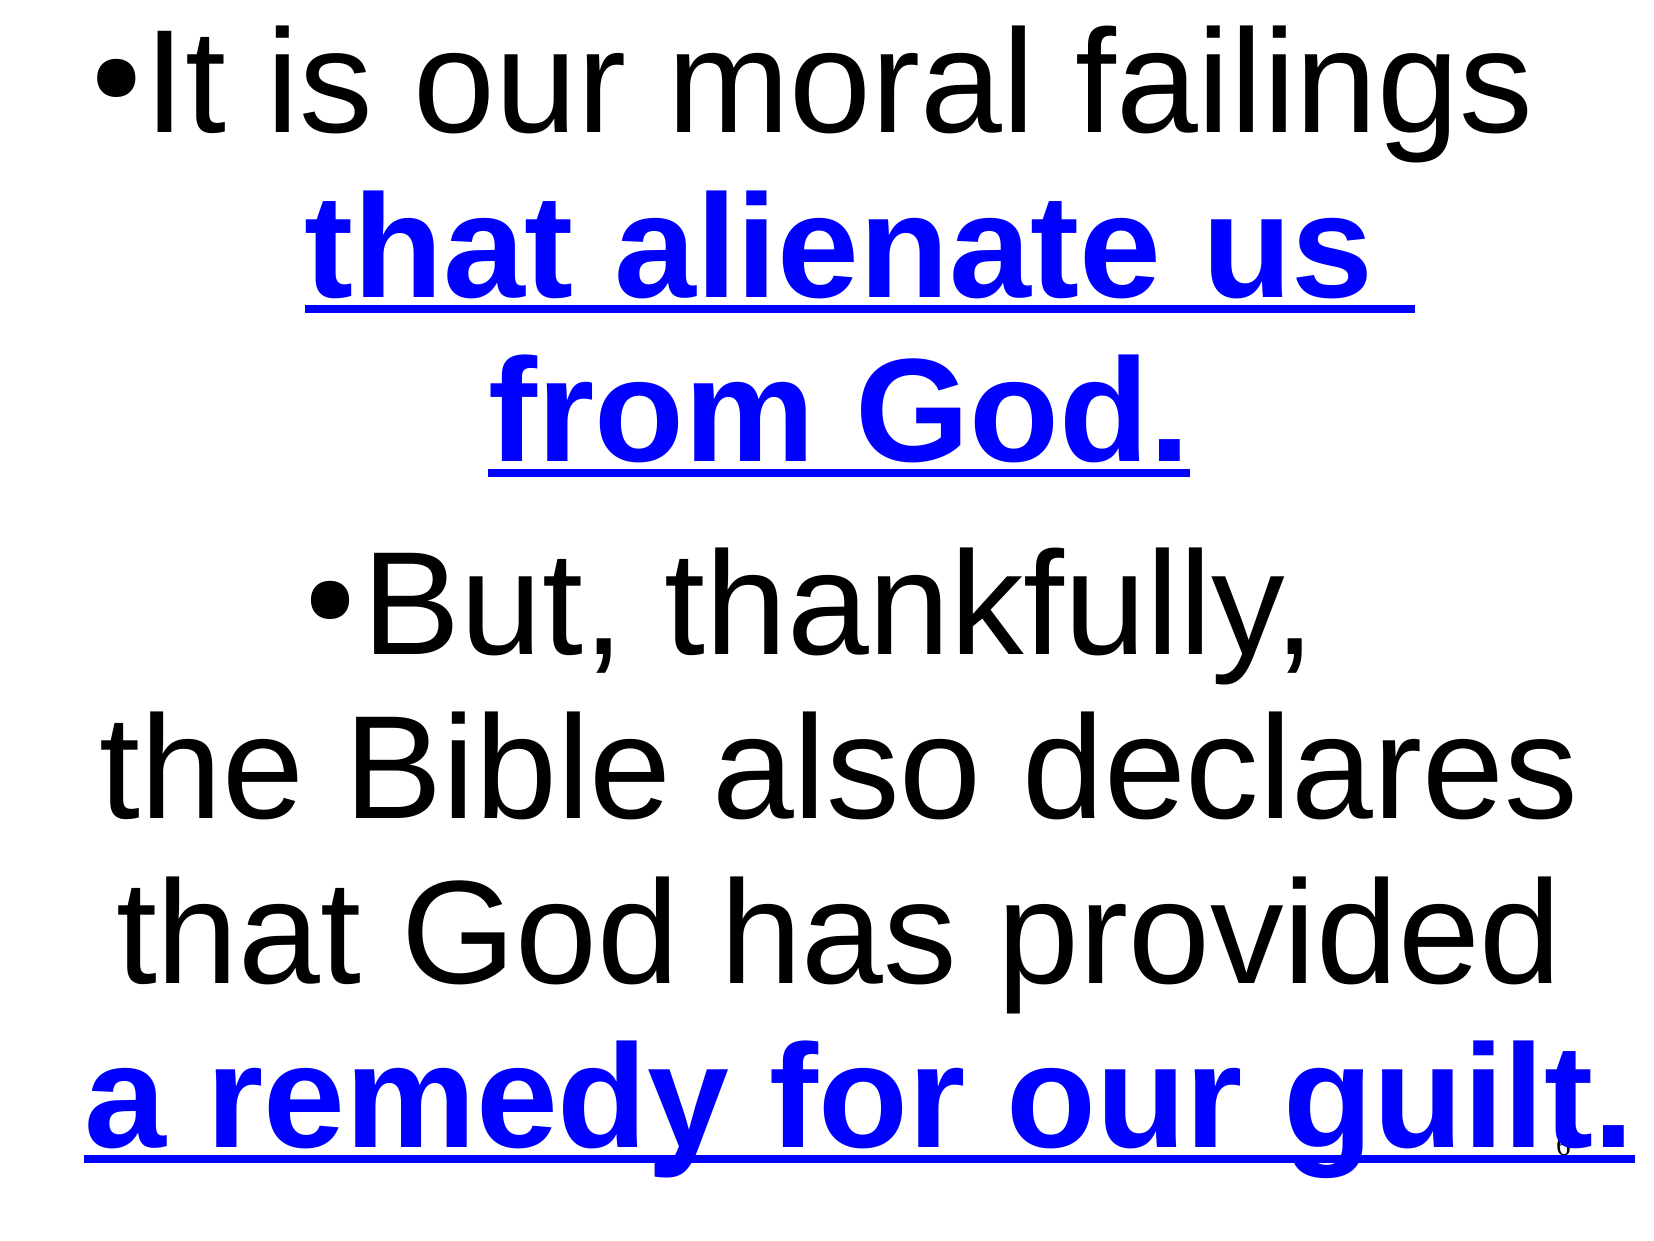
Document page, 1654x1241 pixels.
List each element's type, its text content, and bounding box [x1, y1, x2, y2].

list It is our moral failings that alienate us from God. But, thankfully, the Bible also declares that God has provided a remedy for our guilt. [0, 0, 1651, 1238]
